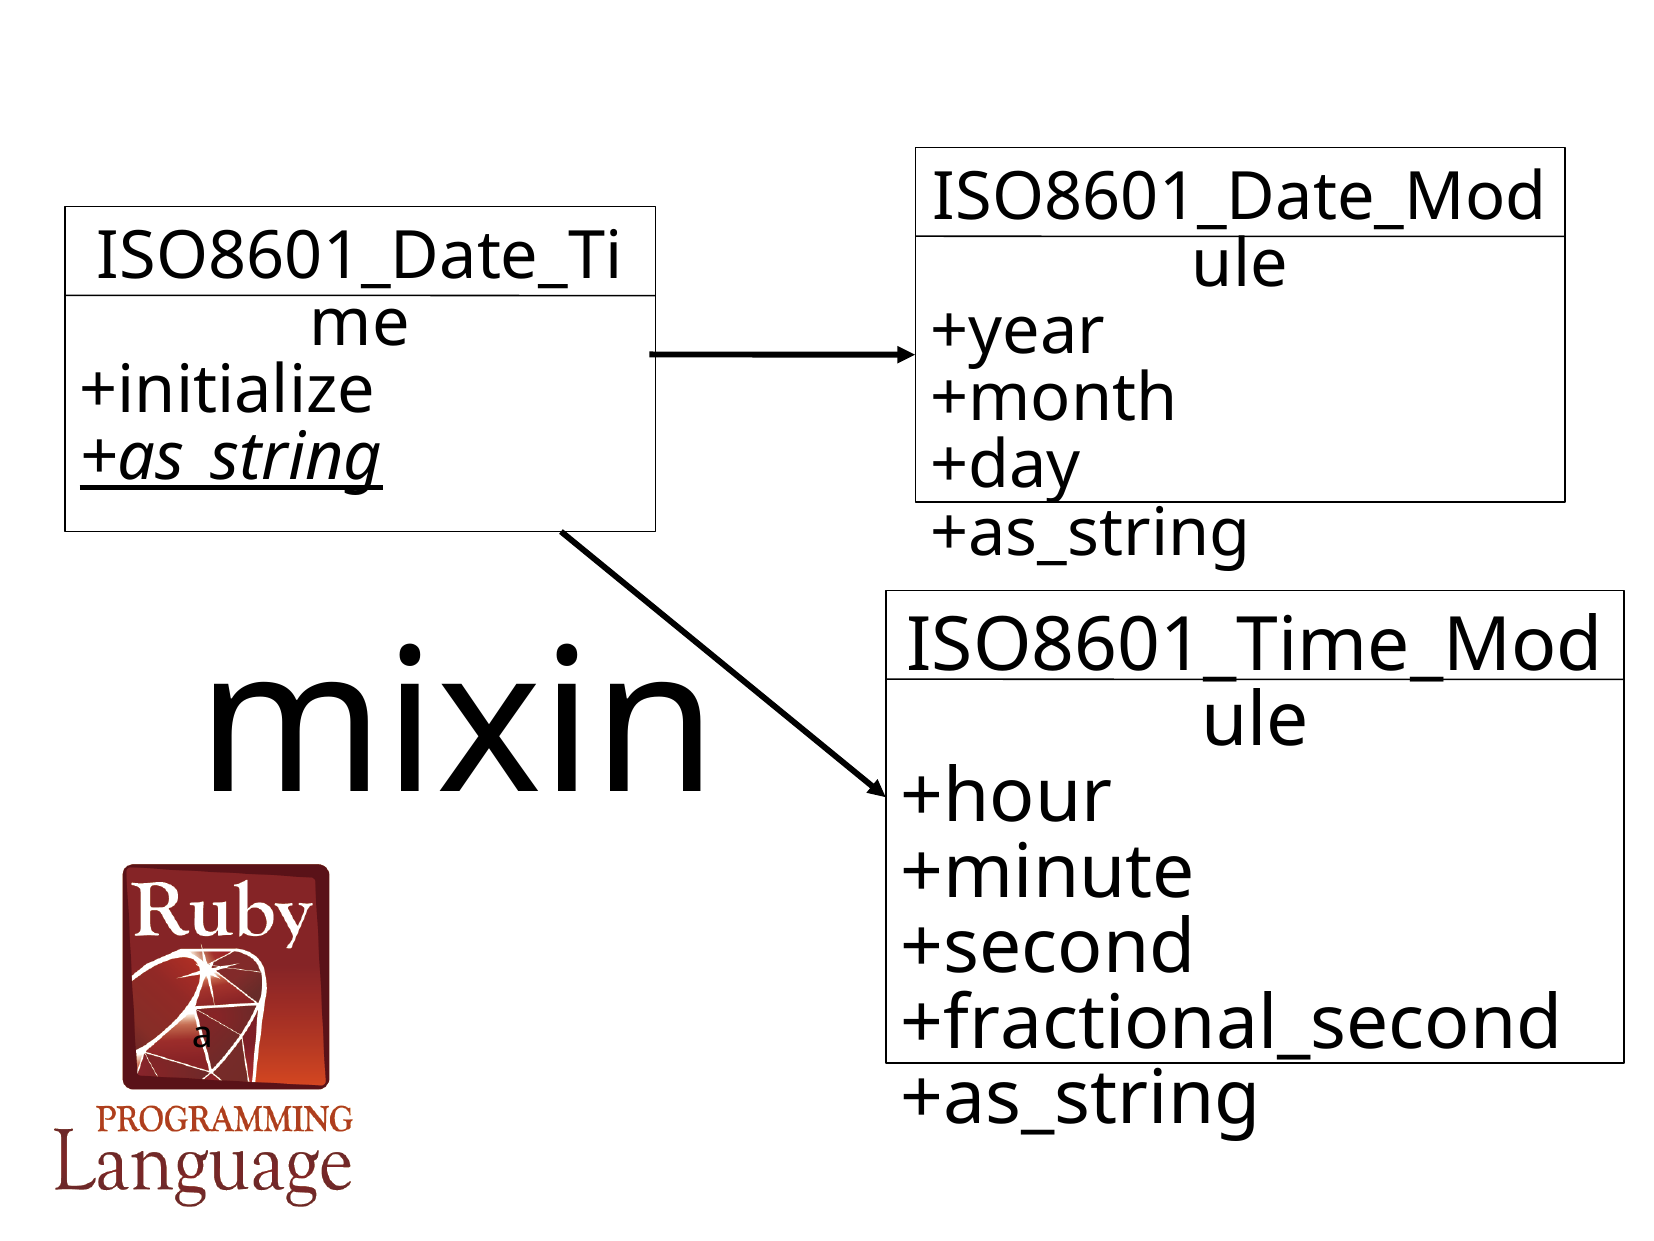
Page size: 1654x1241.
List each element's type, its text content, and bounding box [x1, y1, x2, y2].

text_box ISO8601_Date_Module +year +month +day +as_string [915, 147, 1565, 235]
text_box ISO8601_Date_Time +initialize +as_string [64, 206, 656, 294]
text_box ISO8601_Date_Time +initialize +as_string [64, 297, 656, 532]
text_box ISO8601_Time_Module +hour +minute +second +fractional_second +as_string [885, 680, 1625, 1063]
text_box mixin [177, 590, 739, 806]
text_box a [50, 856, 355, 1211]
text_box ISO8601_Date_Module +year +month +day +as_string [915, 237, 1565, 503]
text_box ISO8601_Time_Module +hour +minute +second +fractional_second +as_string [885, 590, 1625, 678]
